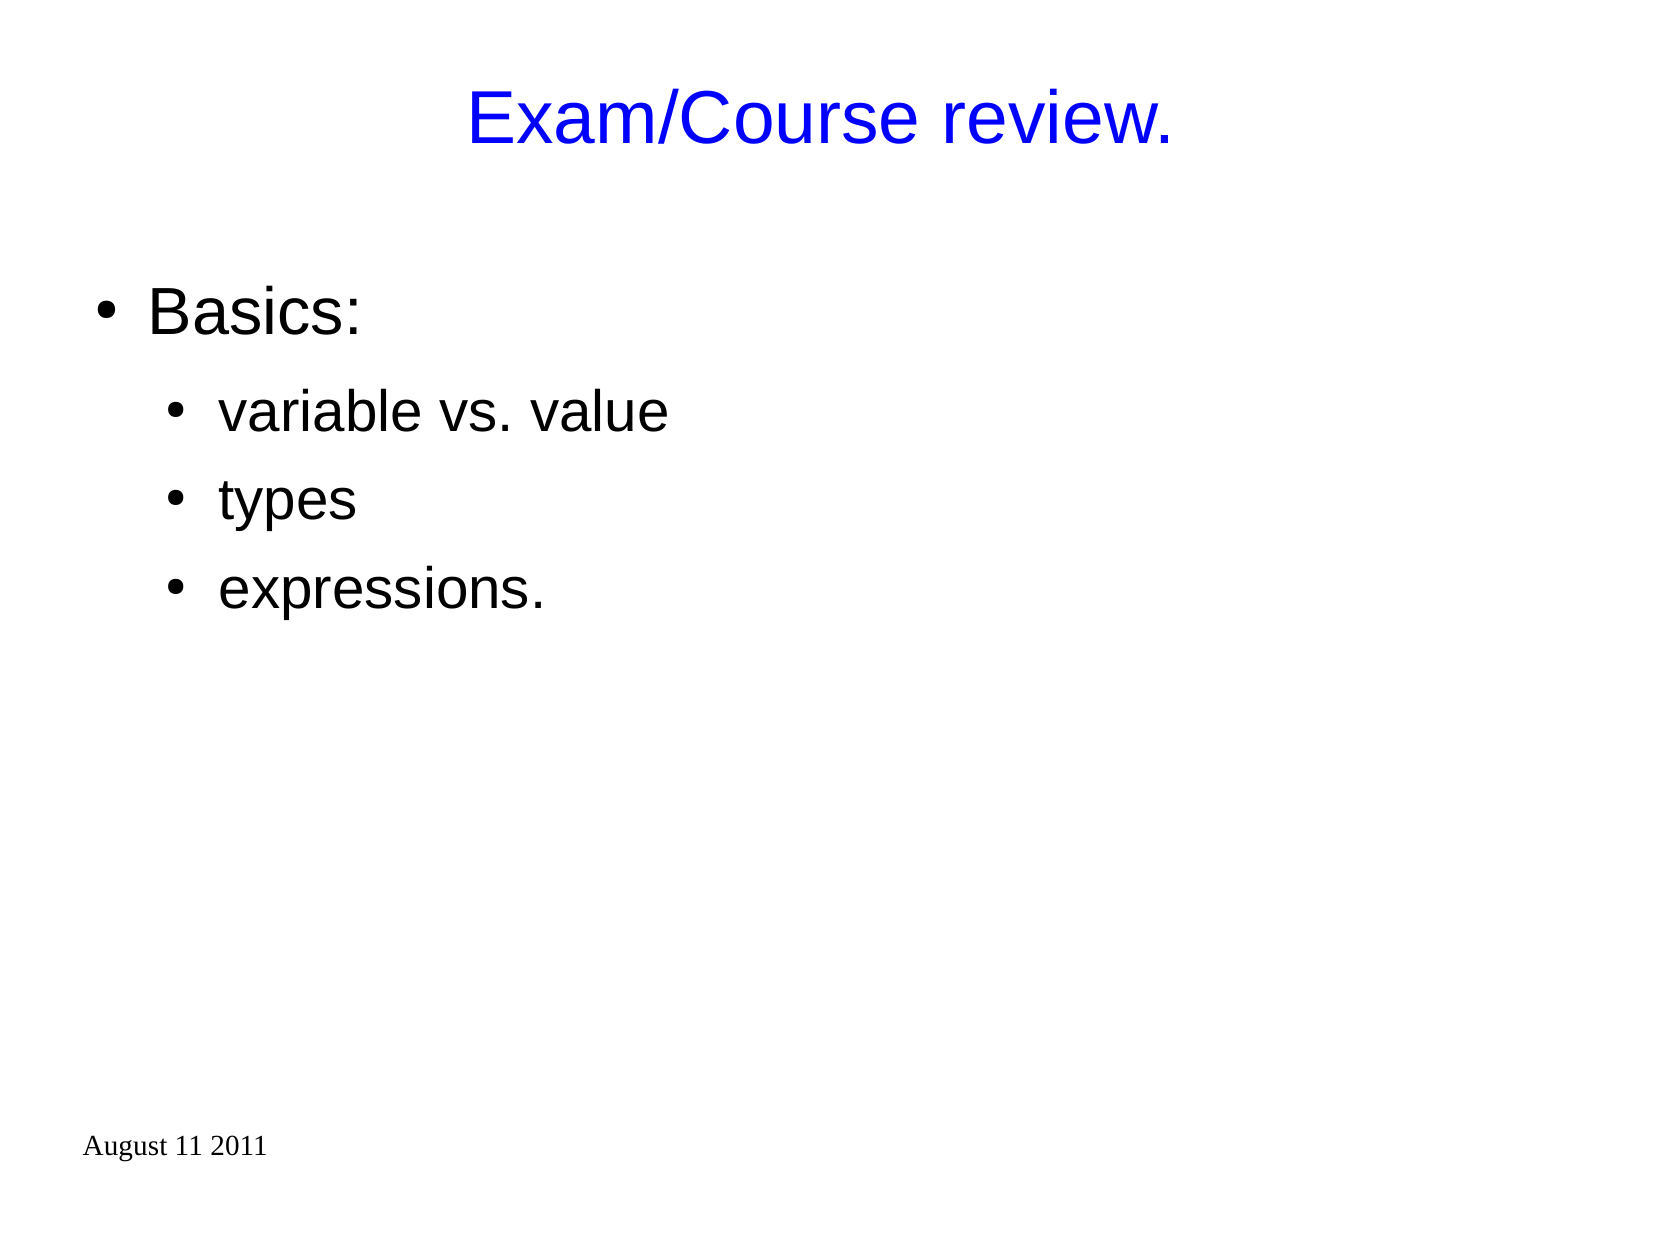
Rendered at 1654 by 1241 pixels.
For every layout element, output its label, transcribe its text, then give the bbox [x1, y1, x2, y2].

title Exam/Course review. [76, 58, 1565, 178]
list Basics: variable vs. value types expressions. [76, 274, 1565, 1093]
